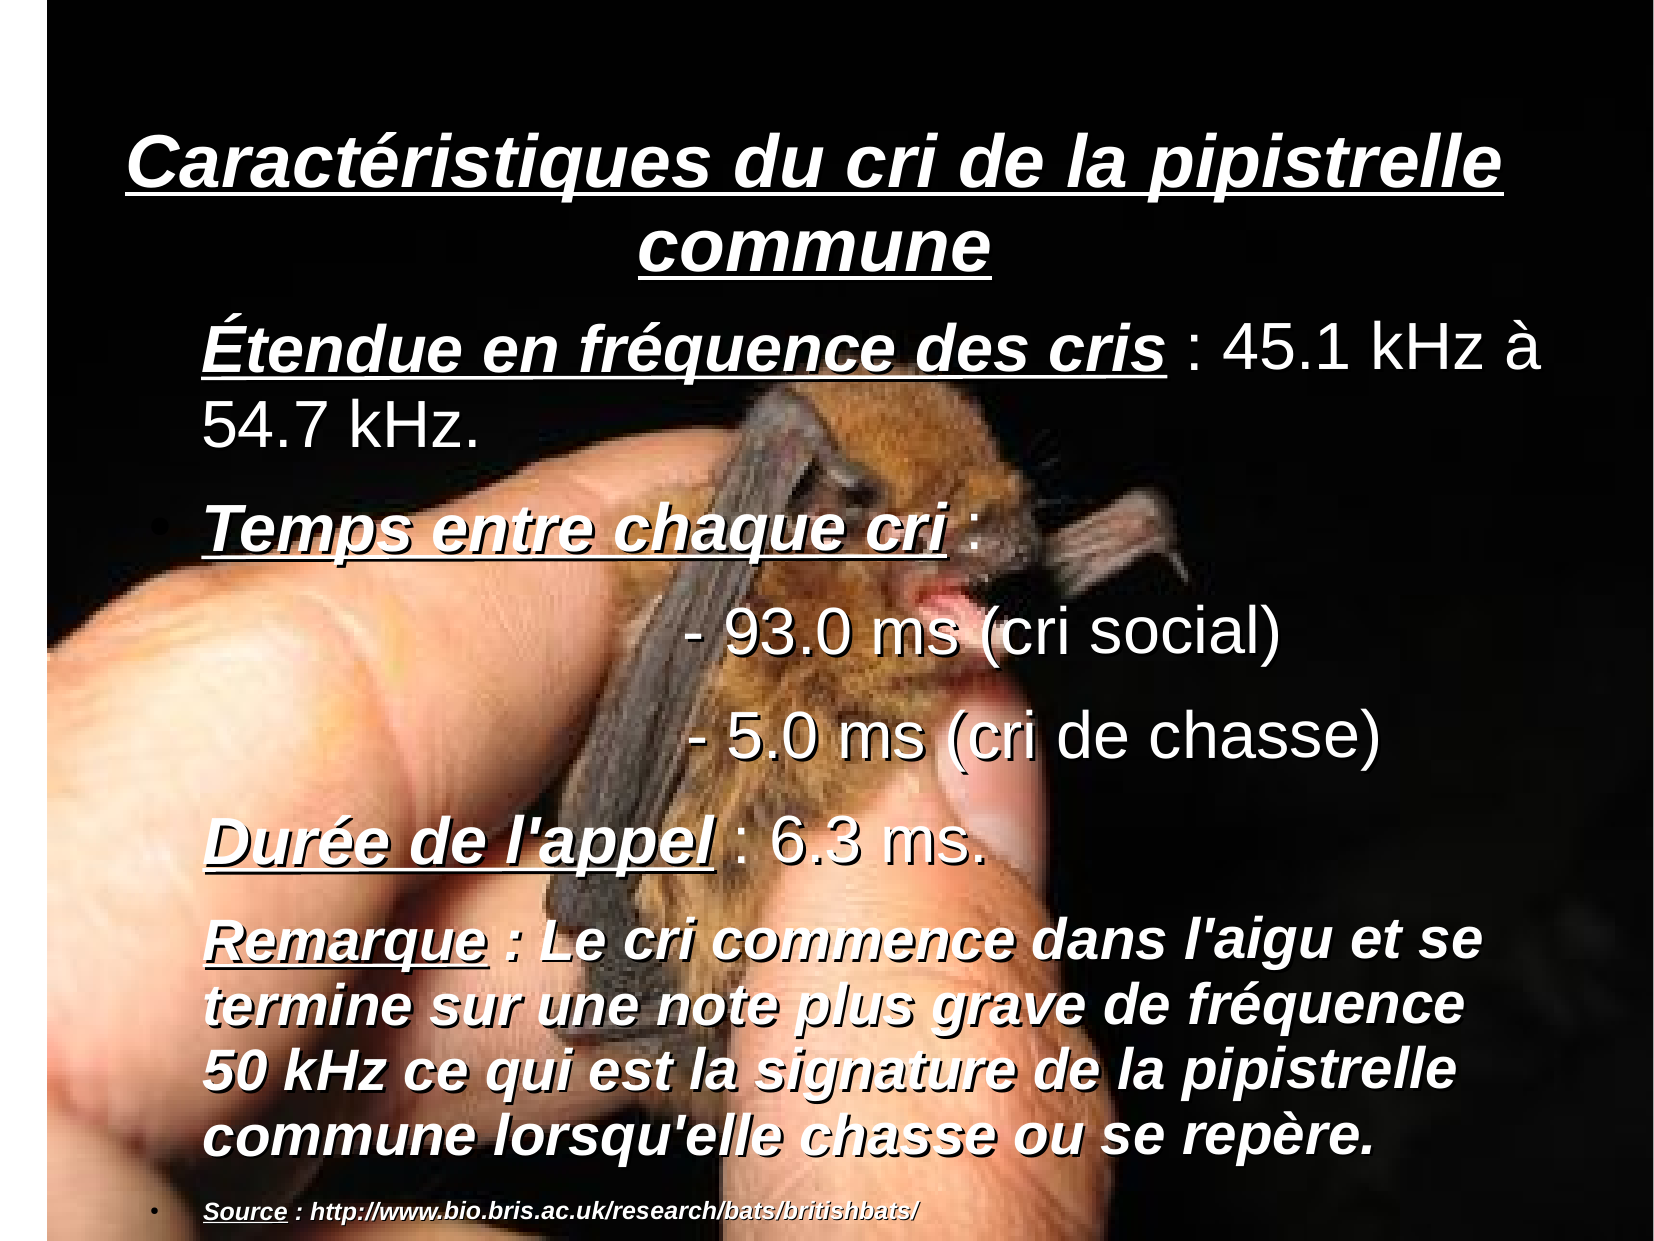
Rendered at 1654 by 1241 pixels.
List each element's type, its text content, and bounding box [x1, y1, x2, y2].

title Caractéristiques du cri de la pipistrelle commune [70, 100, 1559, 308]
picture [47, 0, 1654, 1241]
list Étendue en fréquence des cris : 45.1 kHz à 54.7 kHz. Temps entre chaque cri : - 93.0 ms (cri social) - 5.0 ms (cri de chasse) Durée de l'appel : 6.3 ms. Remarque : Le cri commence dans l'aigu et se termine sur une note plus grave de fréquence 50 kHz ce qui est la signature de la pipistrelle commune lorsqu'elle chasse ou se repère. Source : http://www.bio.bris.ac.uk/research/bats/britishbats/ [129, 308, 1548, 1241]
